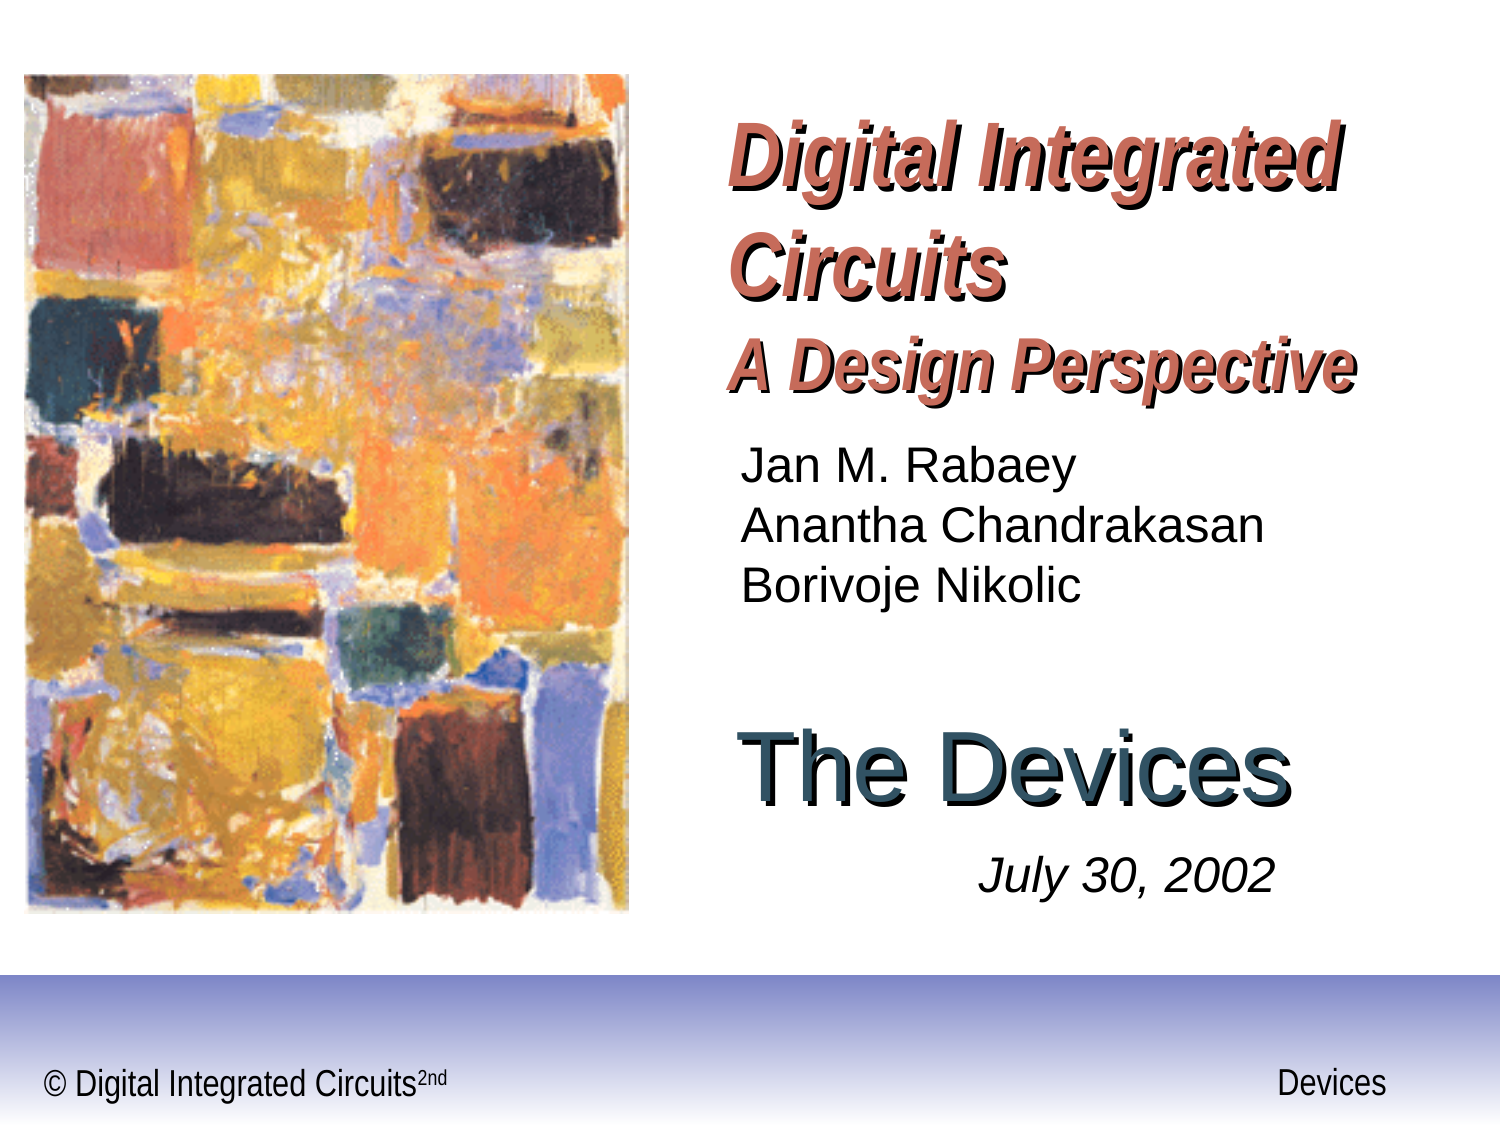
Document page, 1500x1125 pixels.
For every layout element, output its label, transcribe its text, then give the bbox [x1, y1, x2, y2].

title Digital Integrated Circuits A Design Perspective [712, 87, 1500, 413]
text_box July 30, 2002 [963, 834, 1291, 911]
picture [24, 74, 629, 915]
text_box The Devices [721, 693, 1307, 830]
text_box Jan M. Rabaey Anantha Chandrakasan Borivoje Nikolic [725, 424, 1281, 621]
